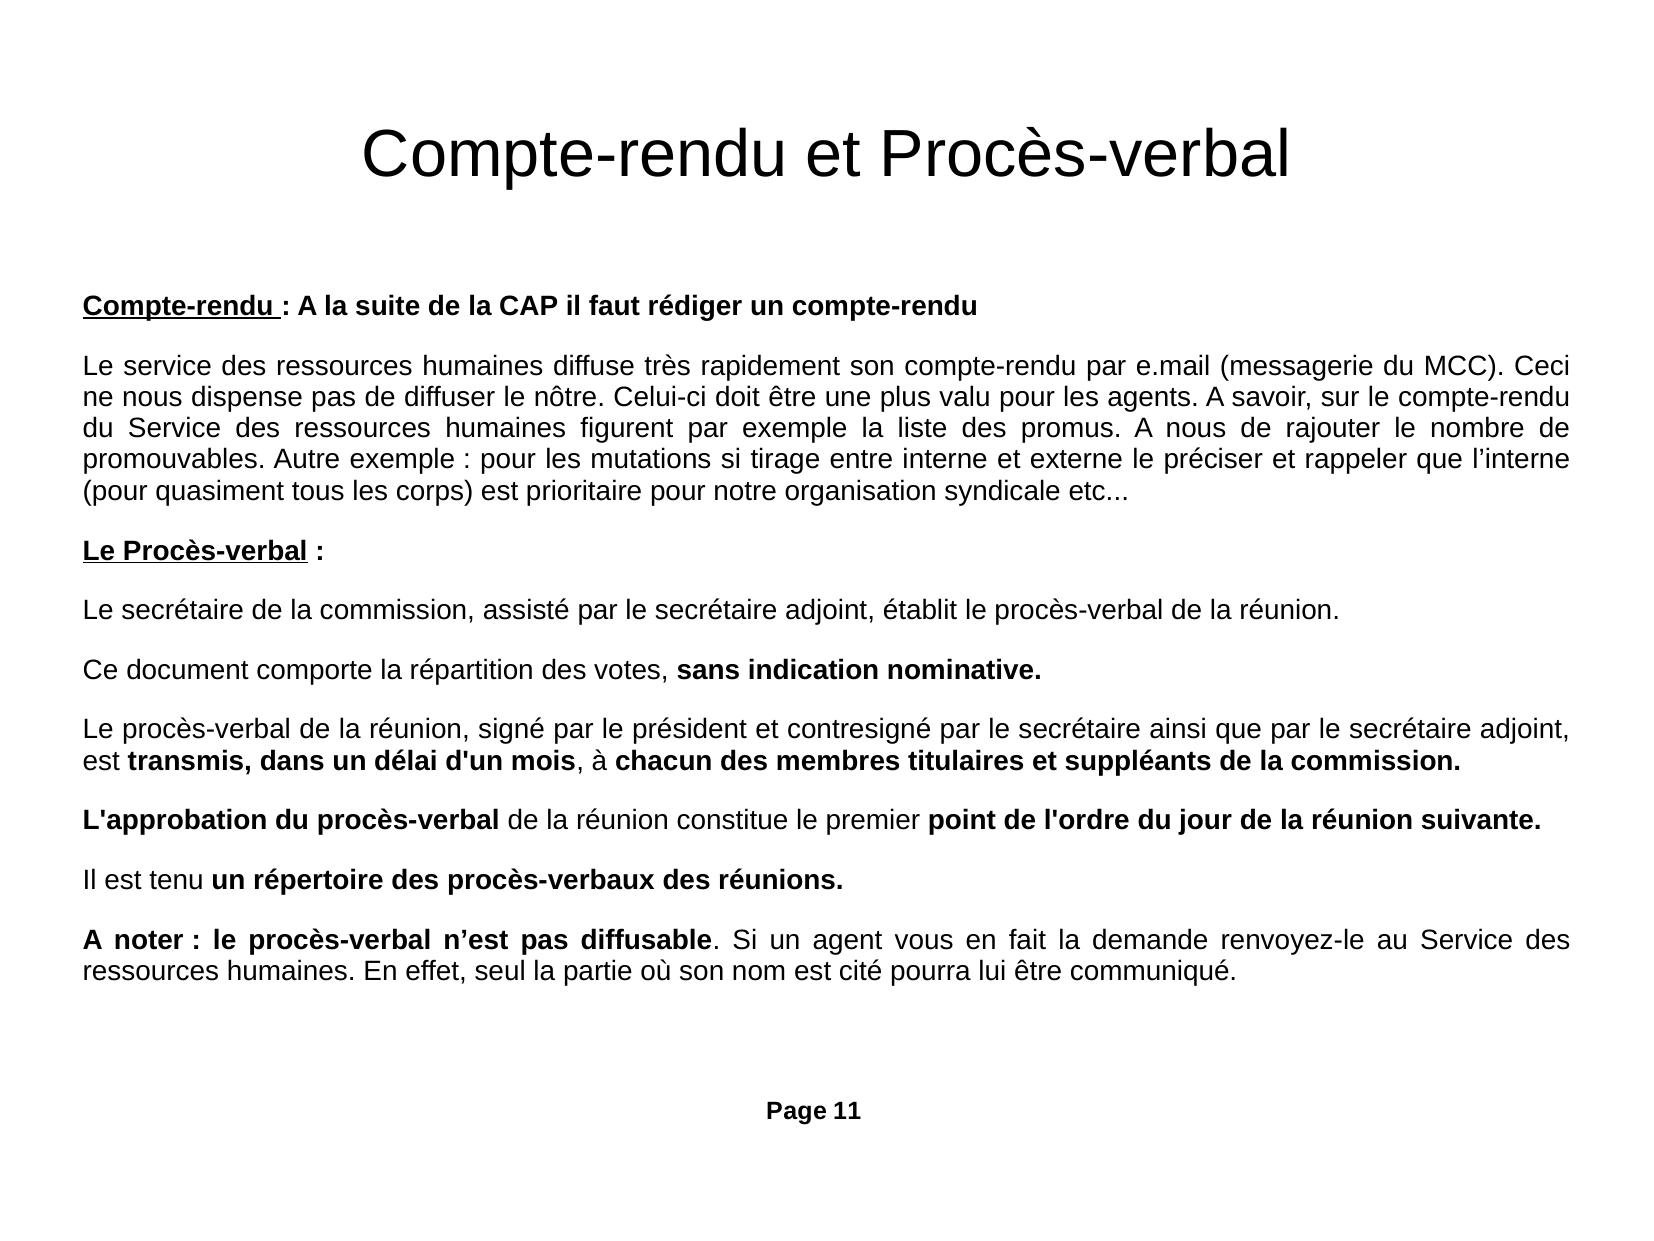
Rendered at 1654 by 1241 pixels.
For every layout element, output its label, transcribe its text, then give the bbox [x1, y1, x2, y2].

title Compte-rendu et Procès-verbal [82, 49, 1571, 257]
chart [764, 1098, 898, 1131]
list Compte-rendu : A la suite de la CAP il faut rédiger un compte-rendu Le service des ressources humaines diffuse très rapidement son compte-rendu par e.mail (messagerie du MCC). Ceci ne nous dispense pas de diffuser le nôtre. Celui-ci doit être une plus valu pour les agents. A savoir, sur le compte-rendu du Service des ressources humaines figurent par exemple la liste des promus. A nous de rajouter le nombre de promouvables. Autre exemple : pour les mutations si tirage entre interne et externe le préciser et rappeler que l’interne (pour quasiment tous les corps) est prioritaire pour notre organisation syndicale etc... Le Procès-verbal : Le secrétaire de la commission, assisté par le secrétaire adjoint, établit le procès-verbal de la réunion. Ce document comporte la répartition des votes, sans indication nominative. Le procès-verbal de la réunion, signé par le président et contresigné par le secrétaire ainsi que par le secrétaire adjoint, est transmis, dans un délai d'un mois, à chacun des membres titulaires et suppléants de la commission. L'approbation du procès-verbal de la réunion constitue le premier point de l'ordre du jour de la réunion suivante. Il est tenu un répertoire des procès-verbaux des réunions. A noter : le procès-verbal n’est pas diffusable. Si un agent vous en fait la demande renvoyez-le au Service des ressources humaines. En effet, seul la partie où son nom est cité pourra lui être communiqué. [82, 290, 1571, 1010]
